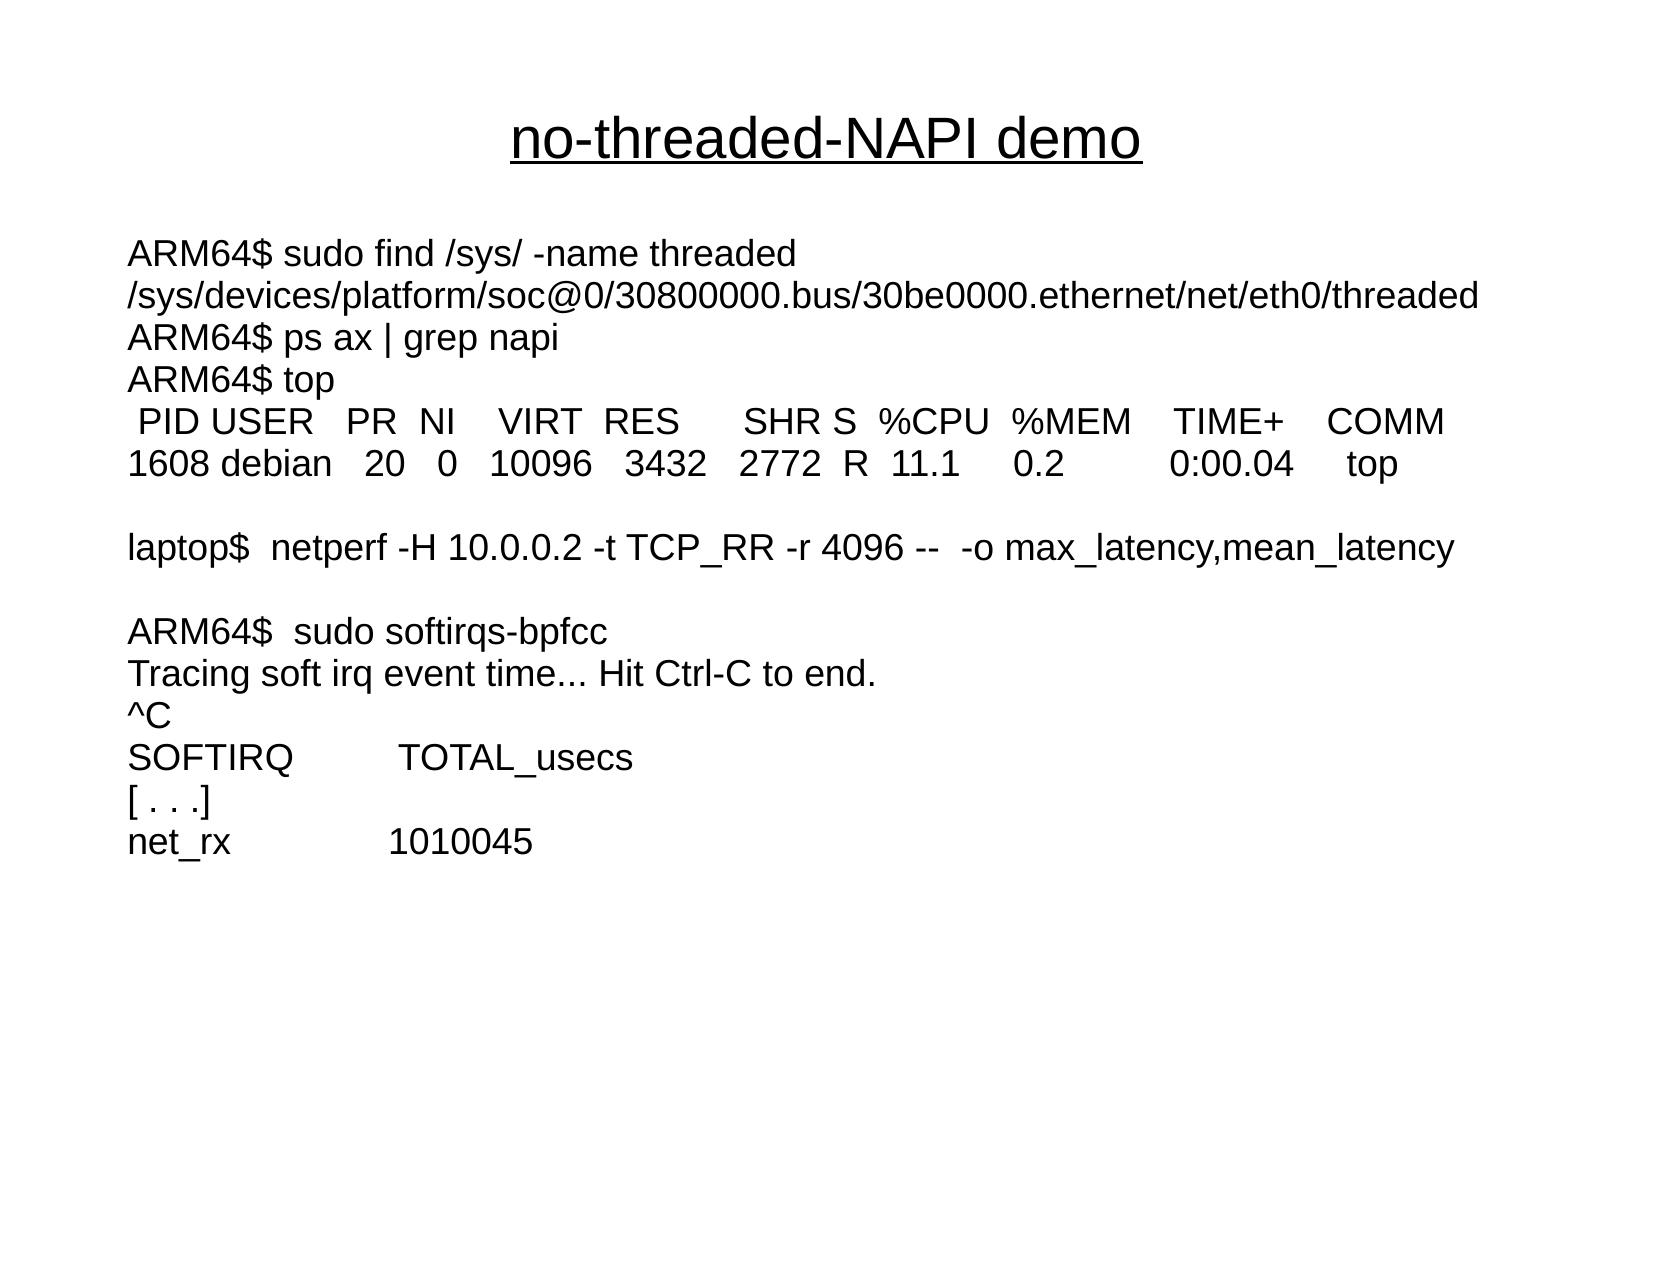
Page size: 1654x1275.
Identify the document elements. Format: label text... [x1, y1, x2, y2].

text_box ARM64$ sudo find /sys/ -name threaded /sys/devices/platform/soc@0/30800000.bus/30be0000.ethernet/net/eth0/threaded ARM64$ ps ax | grep napi ARM64$ top PID USER PR NI VIRT RES SHR S %CPU %MEM TIME+ COMM 1608 debian 20 0 10096 3432 2772 R 11.1 0.2 0:00.04 top laptop$ netperf -H 10.0.0.2 -t TCP_RR -r 4096 -- -o max_latency,mean_latency ARM64$ sudo softirqs-bpfcc Tracing soft irq event time... Hit Ctrl-C to end. ^C SOFTIRQ TOTAL_usecs [ . . .] net_rx 1010045 [112, 225, 1576, 1163]
title no-threaded-NAPI demo [82, 50, 1571, 226]
